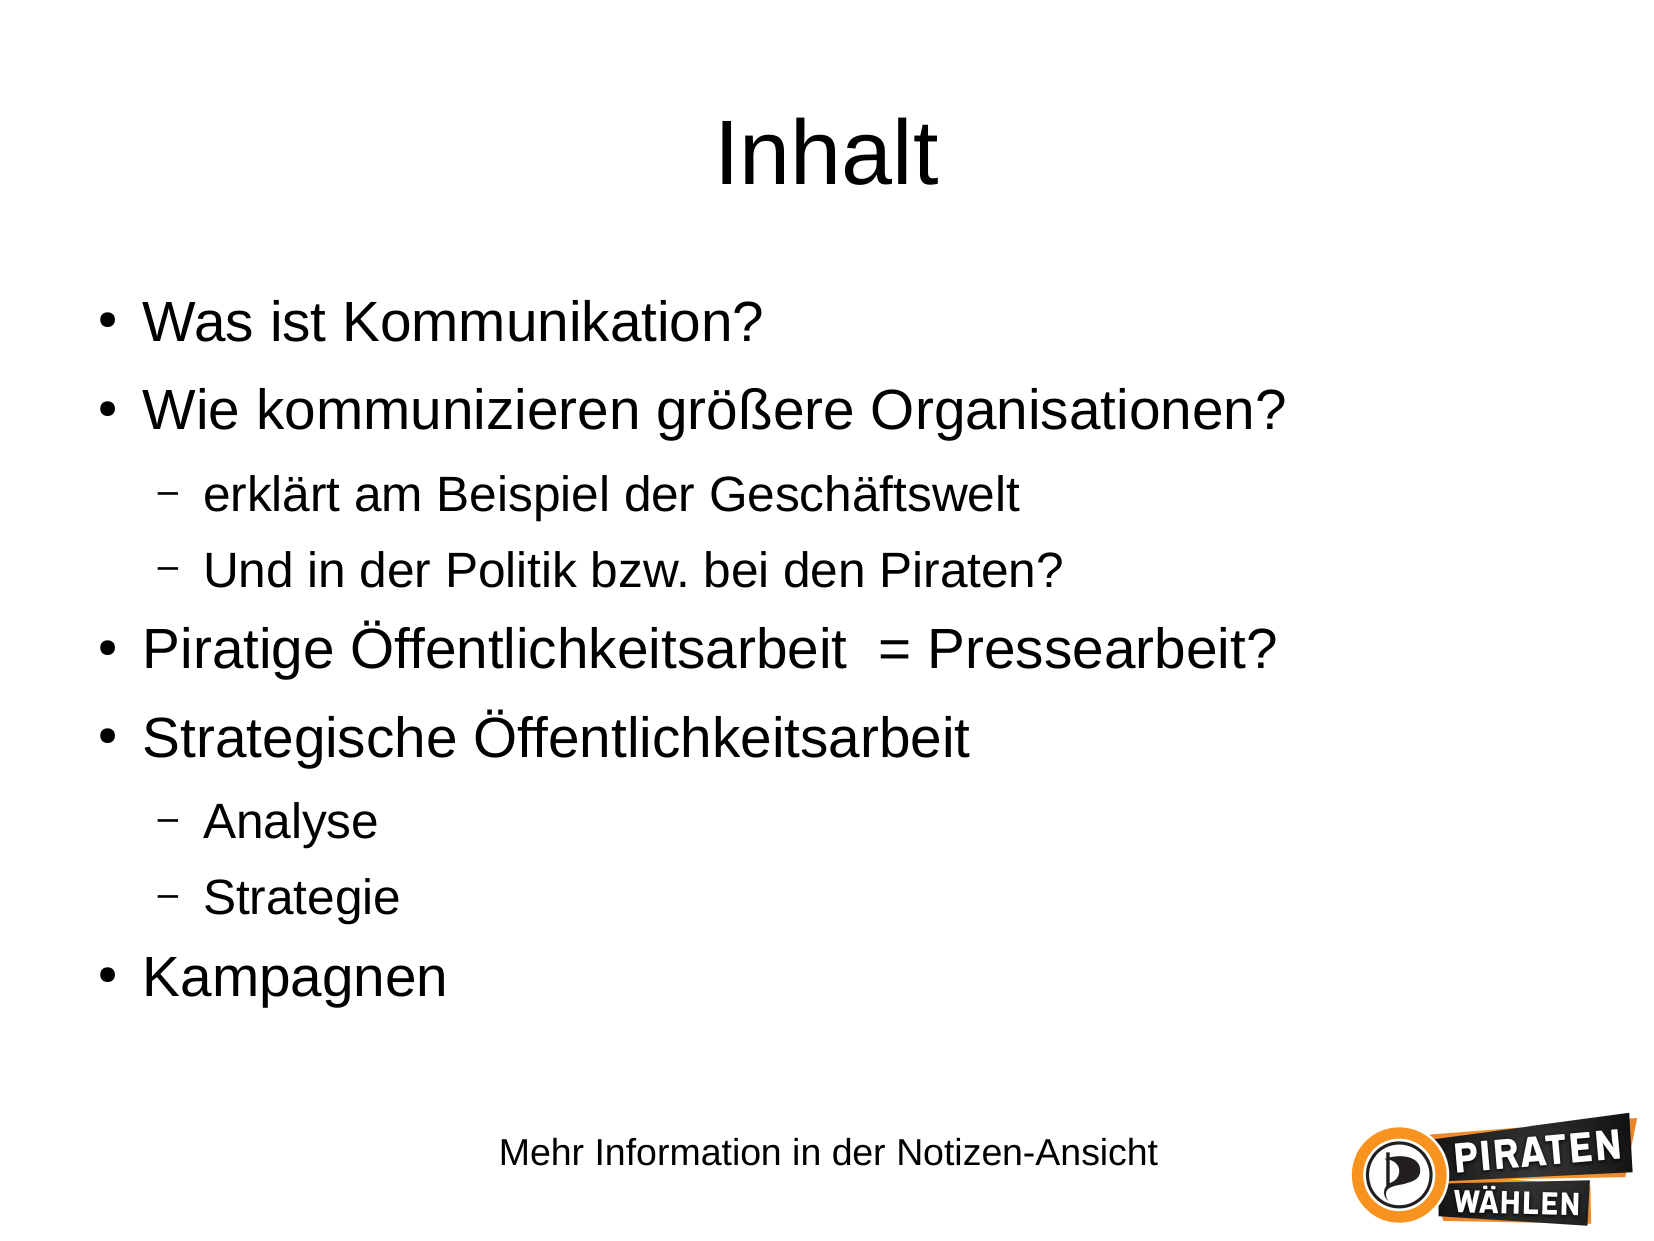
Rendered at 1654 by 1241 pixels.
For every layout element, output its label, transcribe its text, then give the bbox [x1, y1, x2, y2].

title Inhalt [82, 49, 1571, 257]
text_box Mehr Information in der Notizen-Ansicht [484, 1124, 1193, 1182]
list Was ist Kommunikation? Wie kommunizieren größere Organisationen? erklärt am Beispiel der Geschäftswelt Und in der Politik bzw. bei den Piraten? Piratige Öffentlichkeitsarbeit = Pressearbeit? Strategische Öffentlichkeitsarbeit Analyse Strategie Kampagnen [82, 290, 1538, 1010]
picture [1337, 1098, 1654, 1241]
